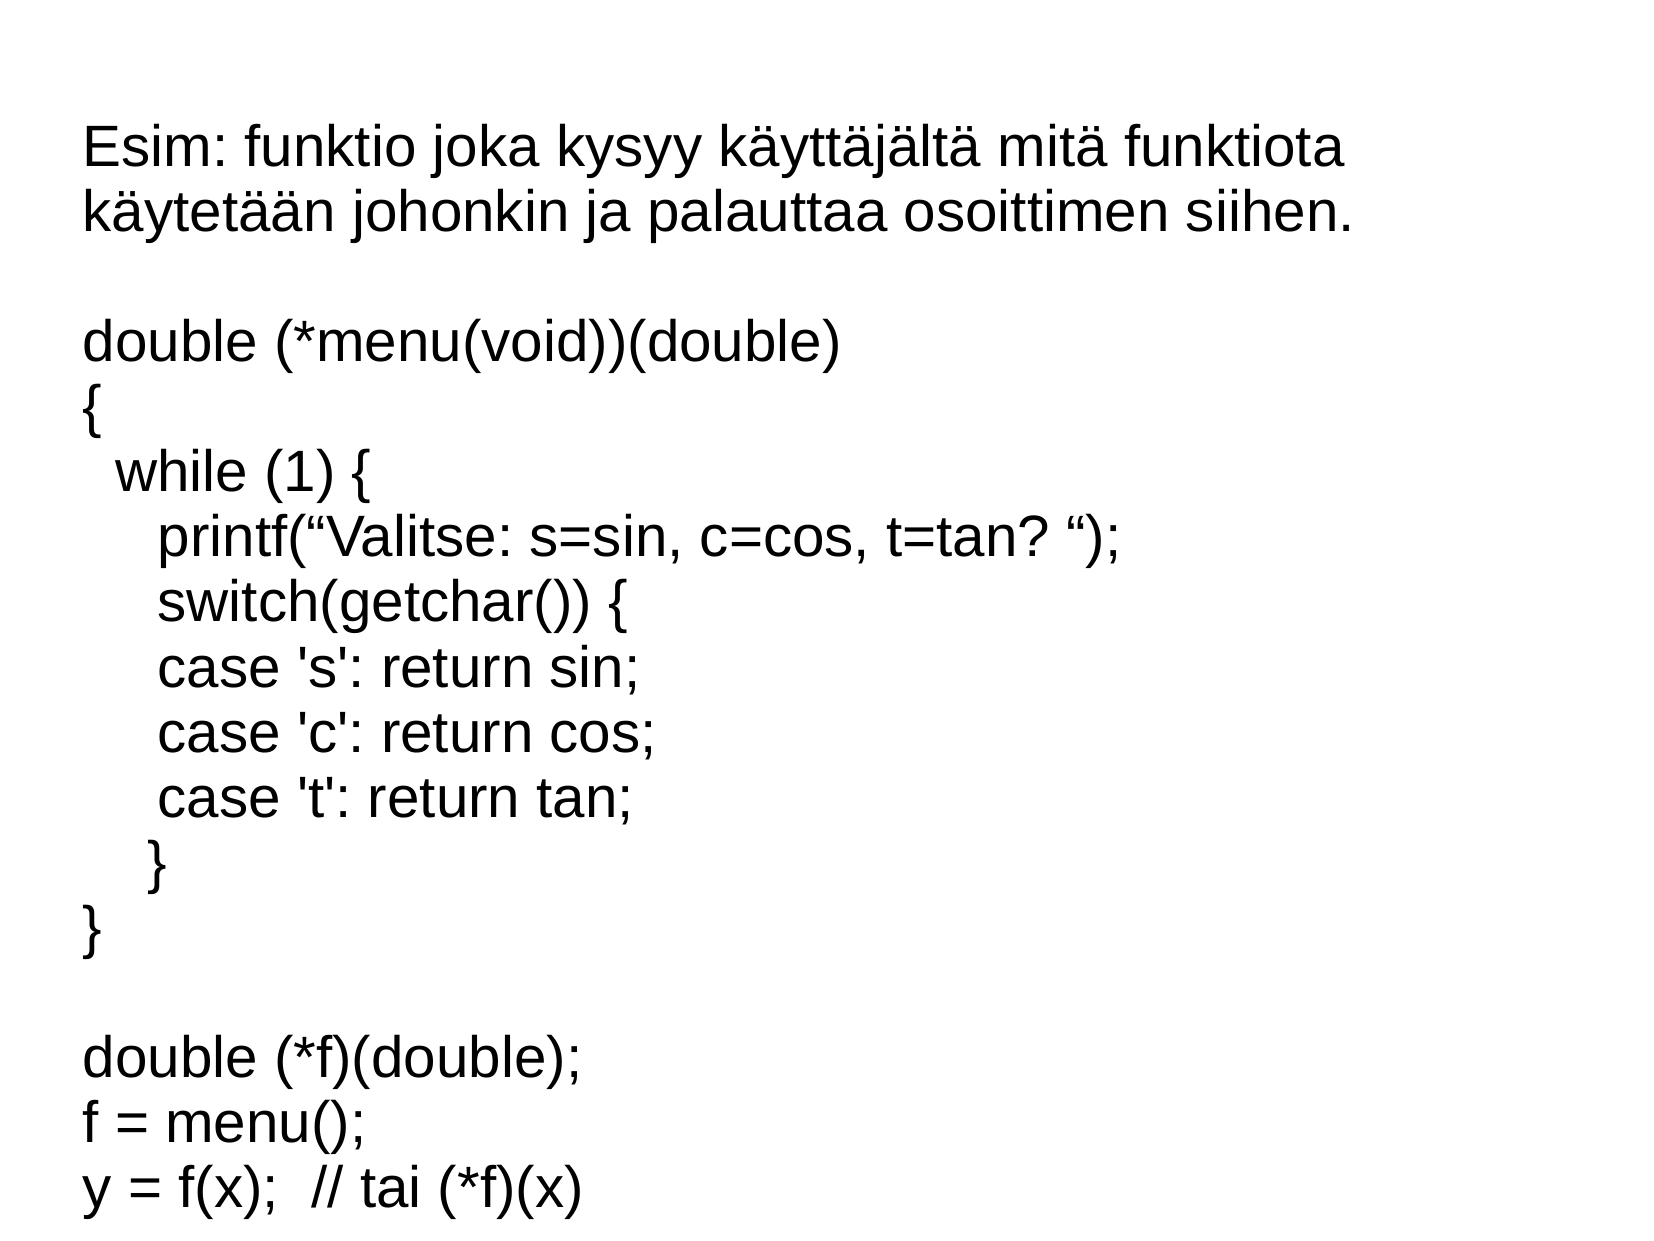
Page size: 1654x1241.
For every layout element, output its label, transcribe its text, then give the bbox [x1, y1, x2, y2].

text_box Esim: funktio joka kysyy käyttäjältä mitä funktiota käytetään johonkin ja palauttaa osoittimen siihen. double (*menu(void))(double) { while (1) { printf(“Valitse: s=sin, c=cos, t=tan? “); switch(getchar()) { case 's': return sin; case 'c': return cos; case 't': return tan; } } double (*f)(double); f = menu(); y = f(x); // tai (*f)(x) [82, 116, 1571, 1241]
